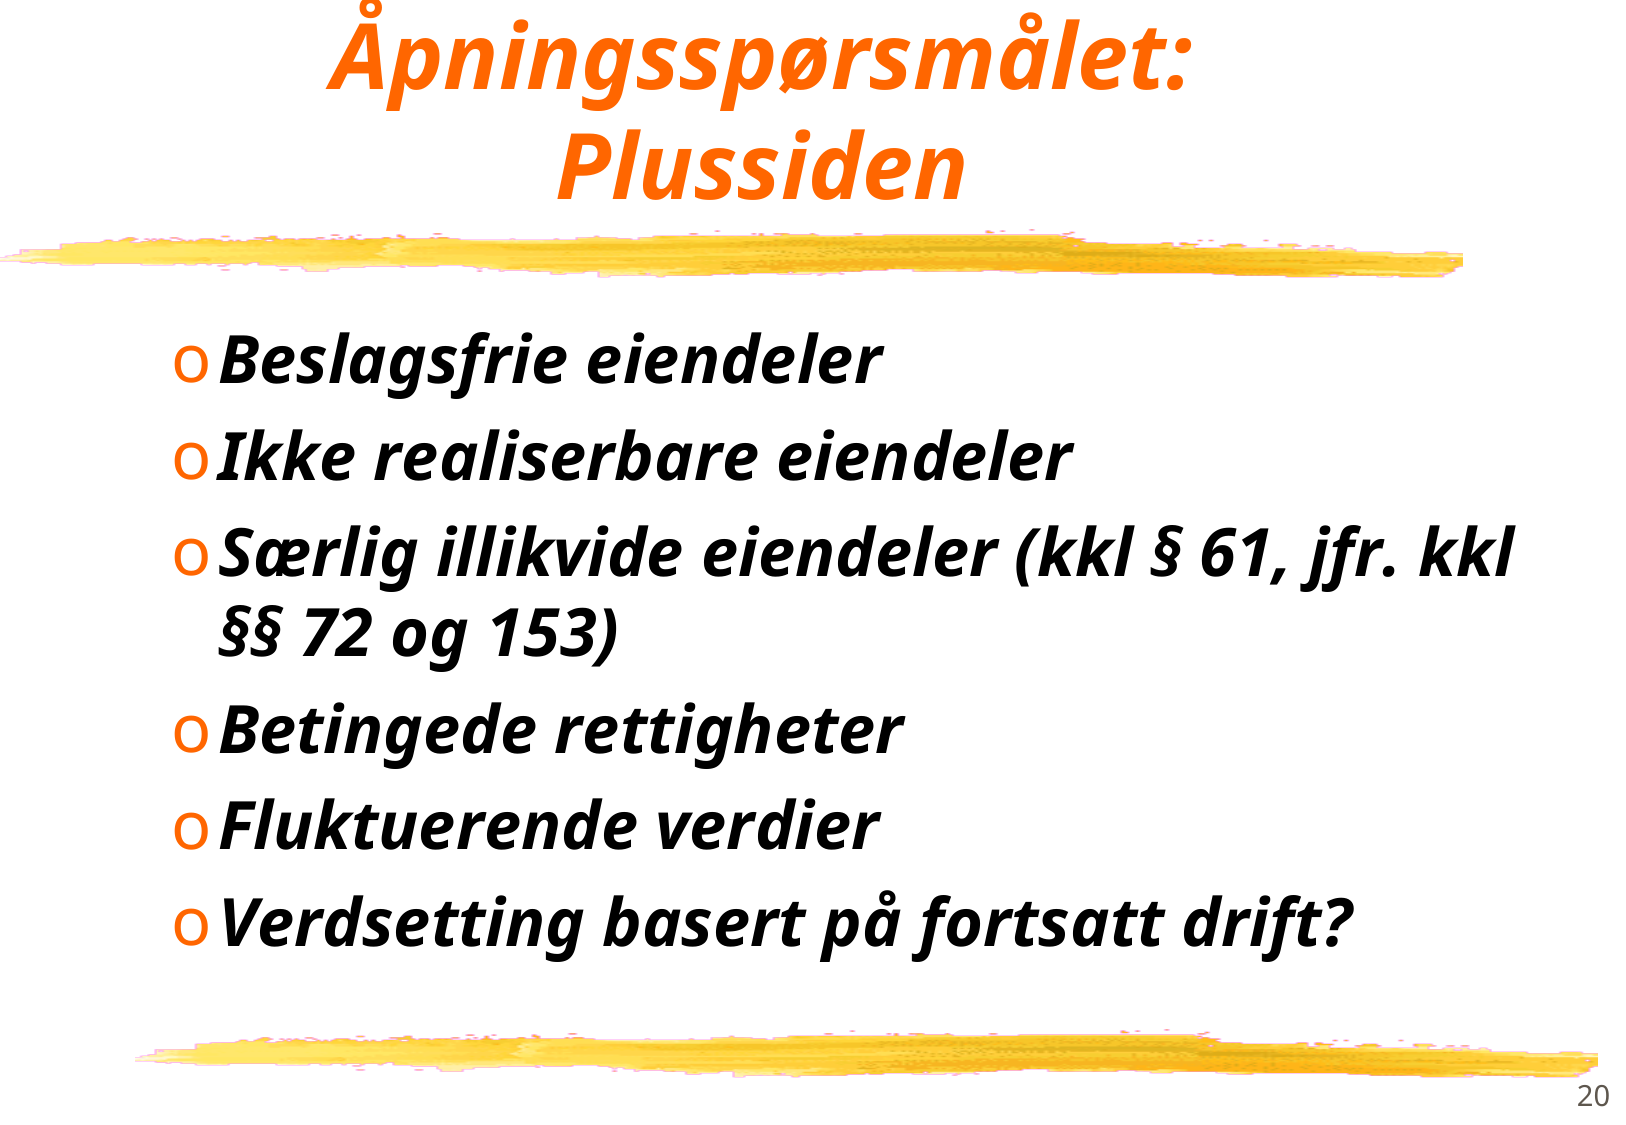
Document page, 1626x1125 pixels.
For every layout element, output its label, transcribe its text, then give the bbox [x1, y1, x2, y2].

text_box <number> [1516, 1050, 1626, 1125]
picture [0, 224, 1463, 288]
title Åpningsspørsmålet: Plussiden [72, 0, 1454, 225]
list Beslagsfrie eiendeler Ikke realiserbare eiendeler Særlig illikvide eiendeler (kkl § 61, jfr. kkl §§ 72 og 153) Betingede rettigheter Fluktuerende verdier Verdsetting basert på fortsatt drift? [81, 309, 1535, 1001]
picture [135, 1024, 1598, 1088]
